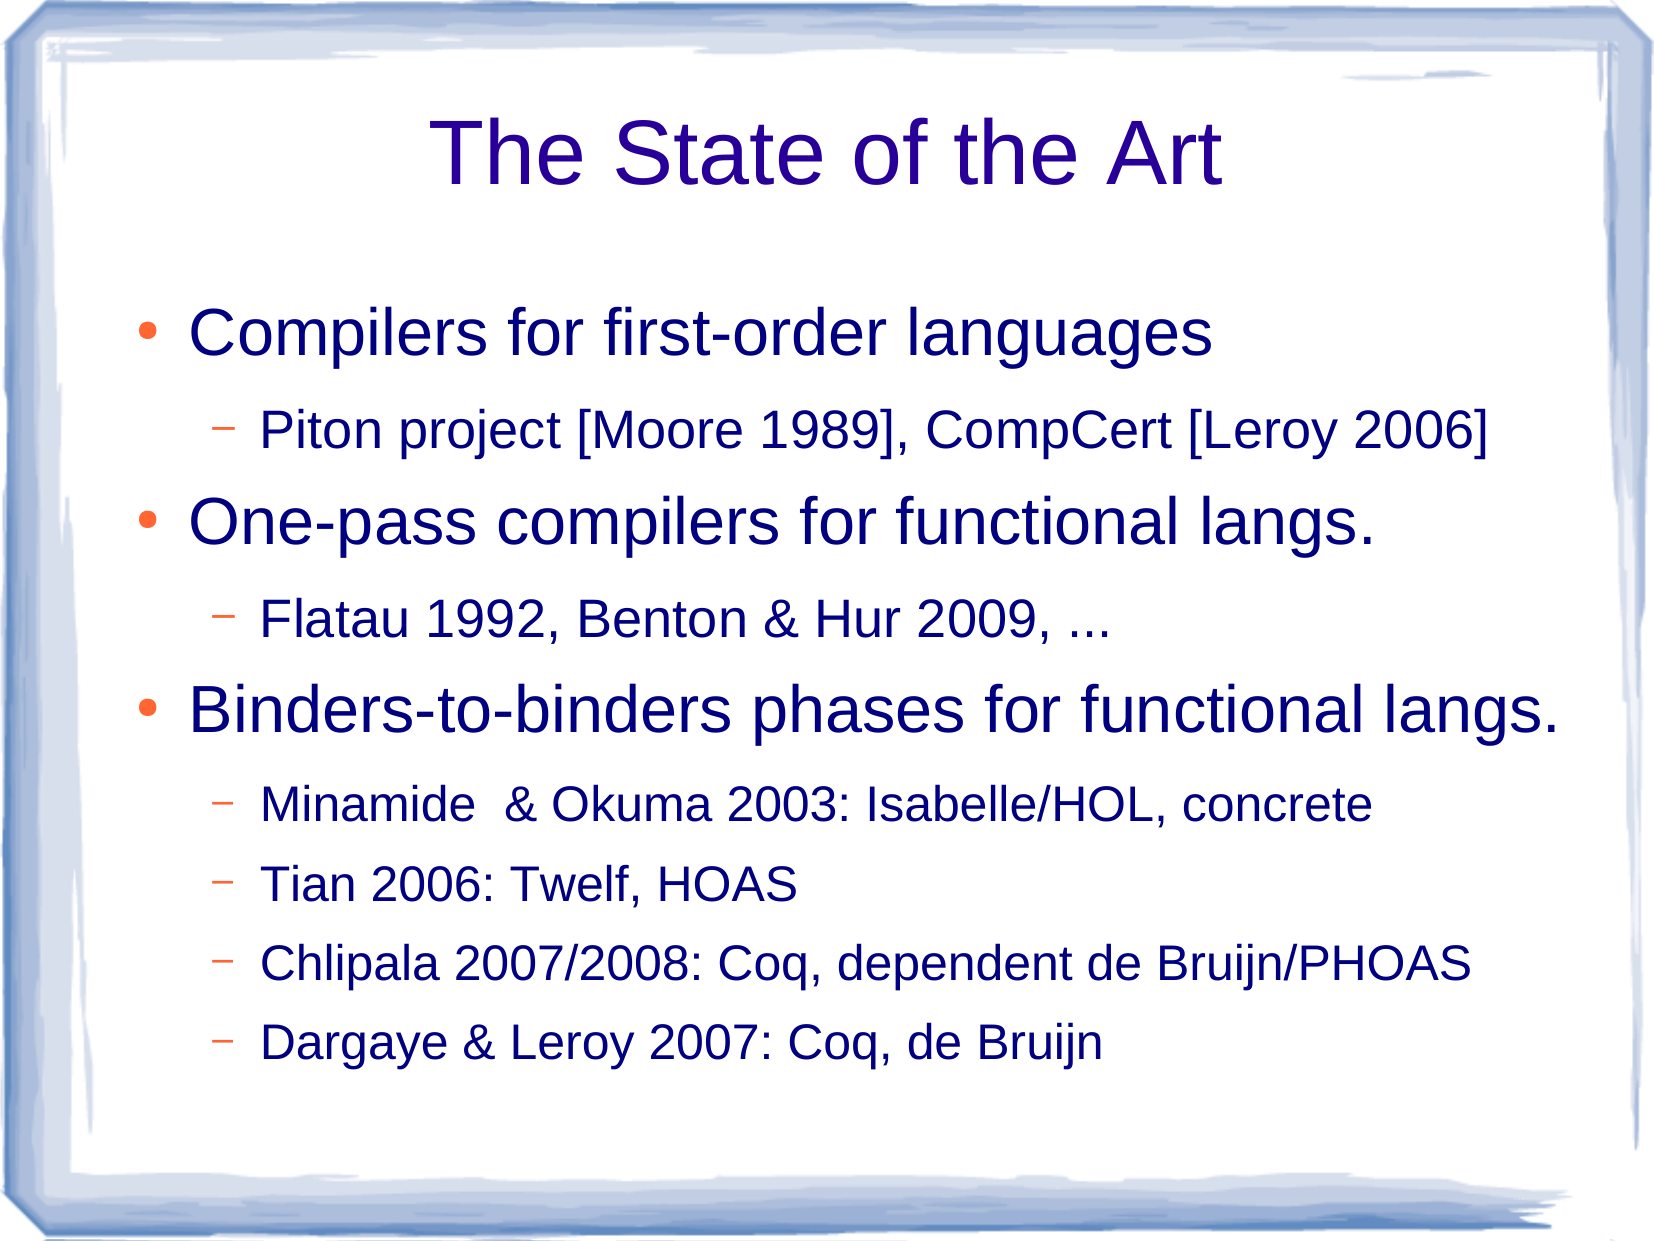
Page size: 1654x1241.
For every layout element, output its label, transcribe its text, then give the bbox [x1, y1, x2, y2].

title The State of the Art [82, 56, 1571, 250]
picture [0, 0, 1654, 1241]
list Compilers for first-order languages Piton project [Moore 1989], CompCert [Leroy 2006] One-pass compilers for functional langs. Flatau 1992, Benton & Hur 2009, ... Binders-to-binders phases for functional langs. Minamide & Okuma 2003: Isabelle/HOL, concrete Tian 2006: Twelf, HOAS Chlipala 2007/2008: Coq, dependent de Bruijn/PHOAS Dargaye & Leroy 2007: Coq, de Bruijn [118, 295, 1571, 1134]
